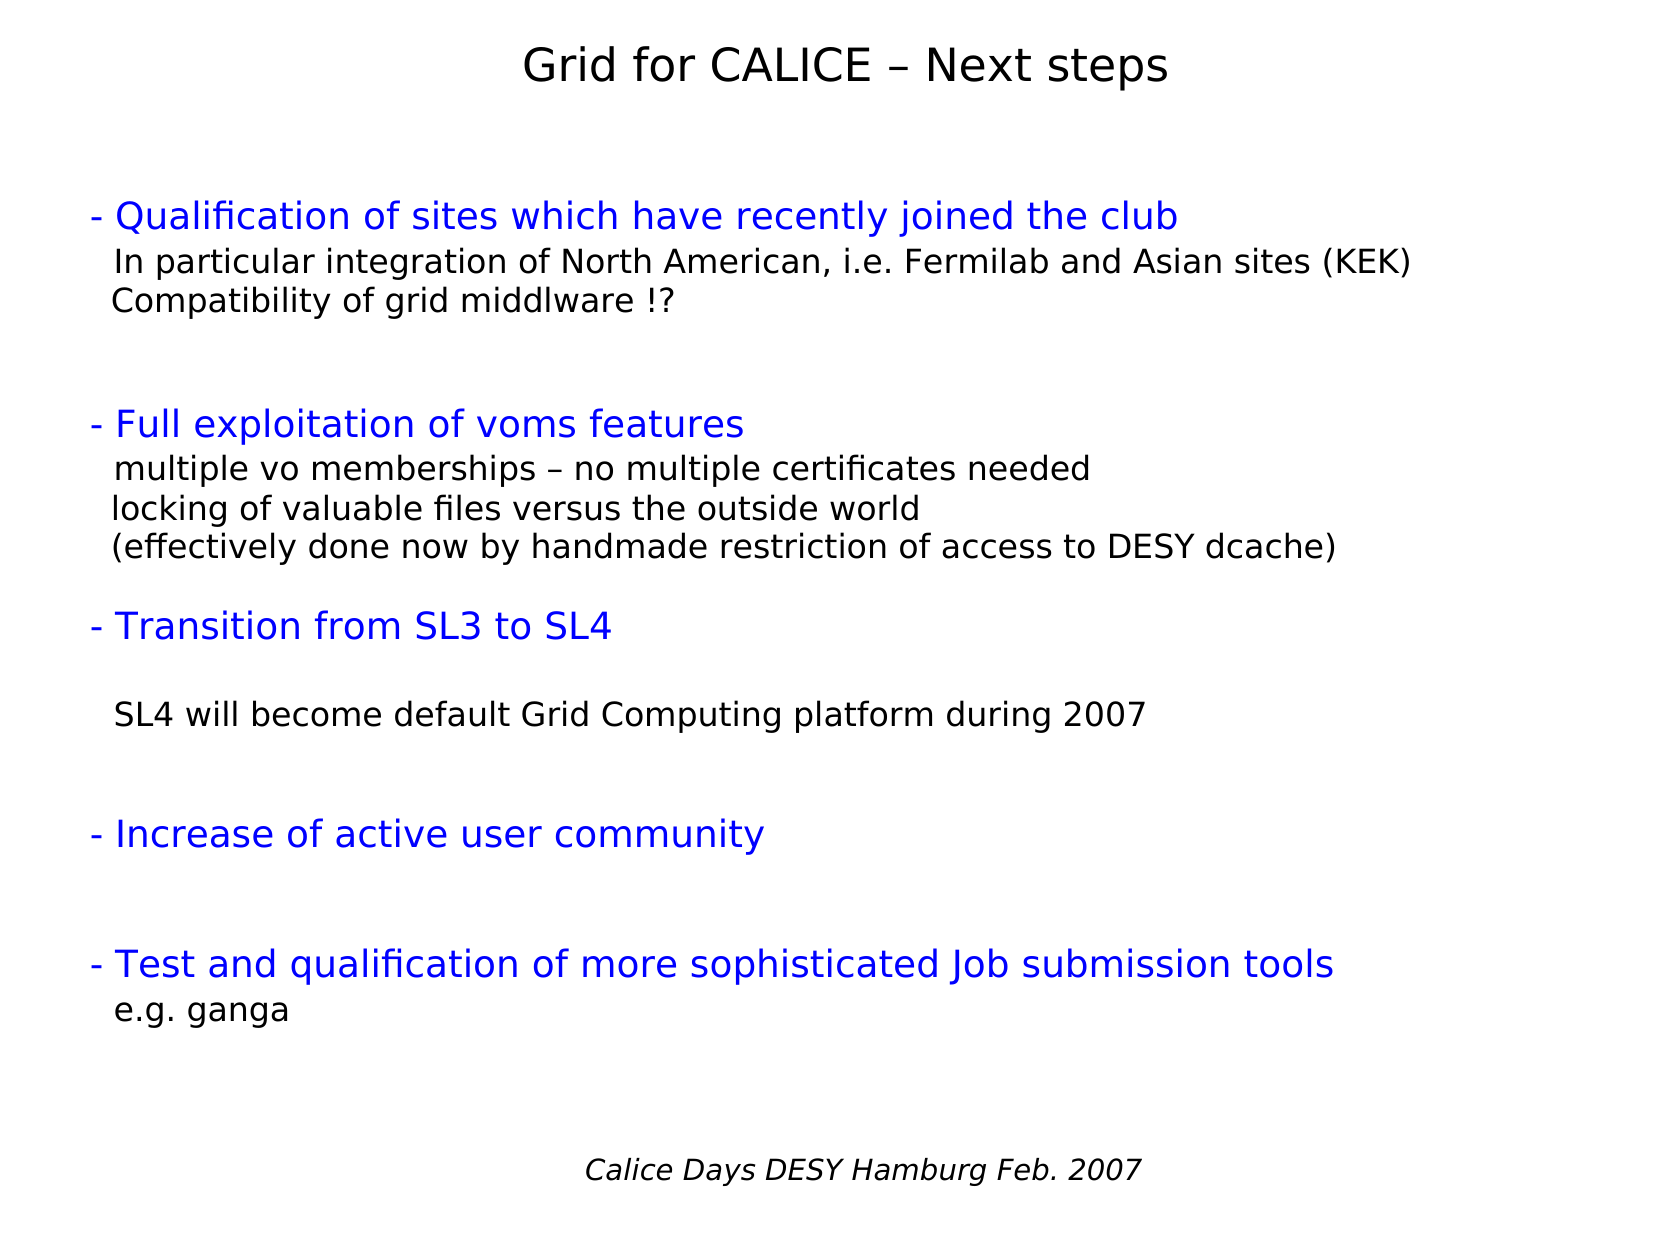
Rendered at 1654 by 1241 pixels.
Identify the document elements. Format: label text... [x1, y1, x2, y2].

text_box Grid for CALICE – Next steps [507, 31, 1173, 100]
text_box - Qualification of sites which have recently joined the club In particular integration of North American, i.e. Fermilab and Asian sites (KEK) Compatibility of grid middlware !? - Full exploitation of voms features multiple vo memberships – no multiple certificates needed locking of valuable files versus the outside world (effectively done now by handmade restriction of access to DESY dcache) - Transition from SL3 to SL4 SL4 will become default Grid Computing platform during 2007 - Increase of active user community - Test and qualification of more sophisticated Job submission tools e.g. ganga [75, 187, 1405, 1038]
